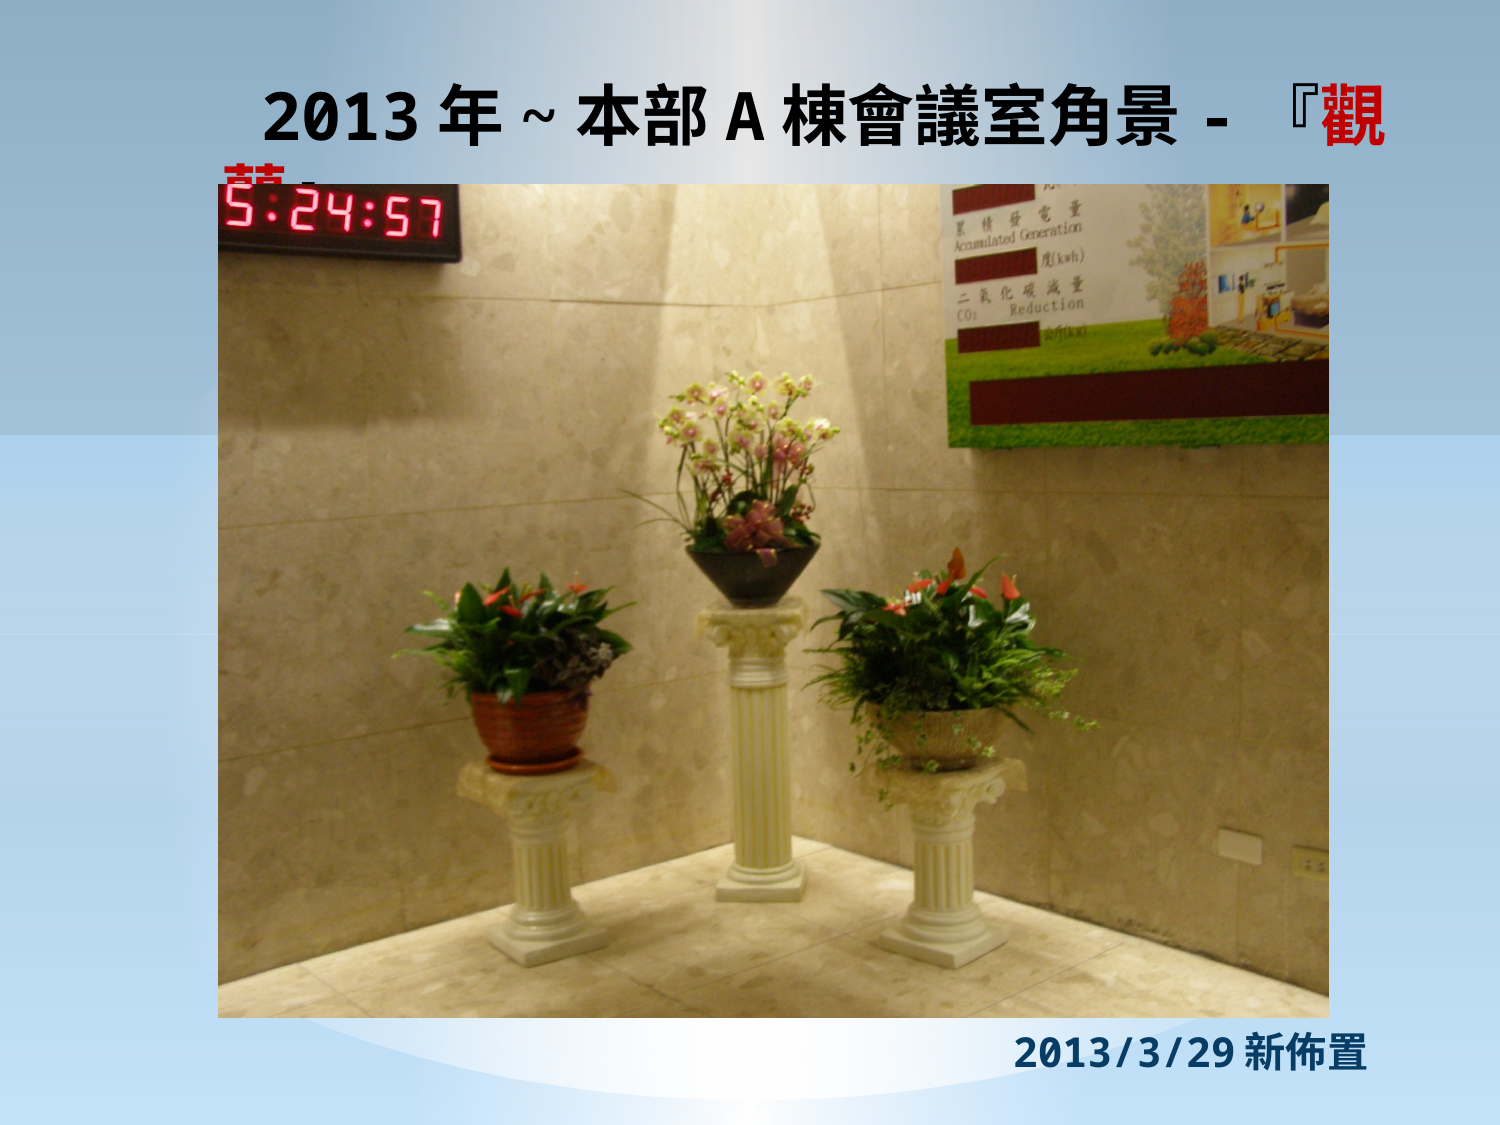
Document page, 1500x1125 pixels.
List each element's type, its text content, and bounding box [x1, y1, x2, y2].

picture [218, 184, 1329, 1018]
text_box 2013年~本部A棟會議室角景-『觀蘭』 [206, 66, 1412, 242]
subtitle 2013/3/29新佈置 [998, 1019, 1412, 1125]
